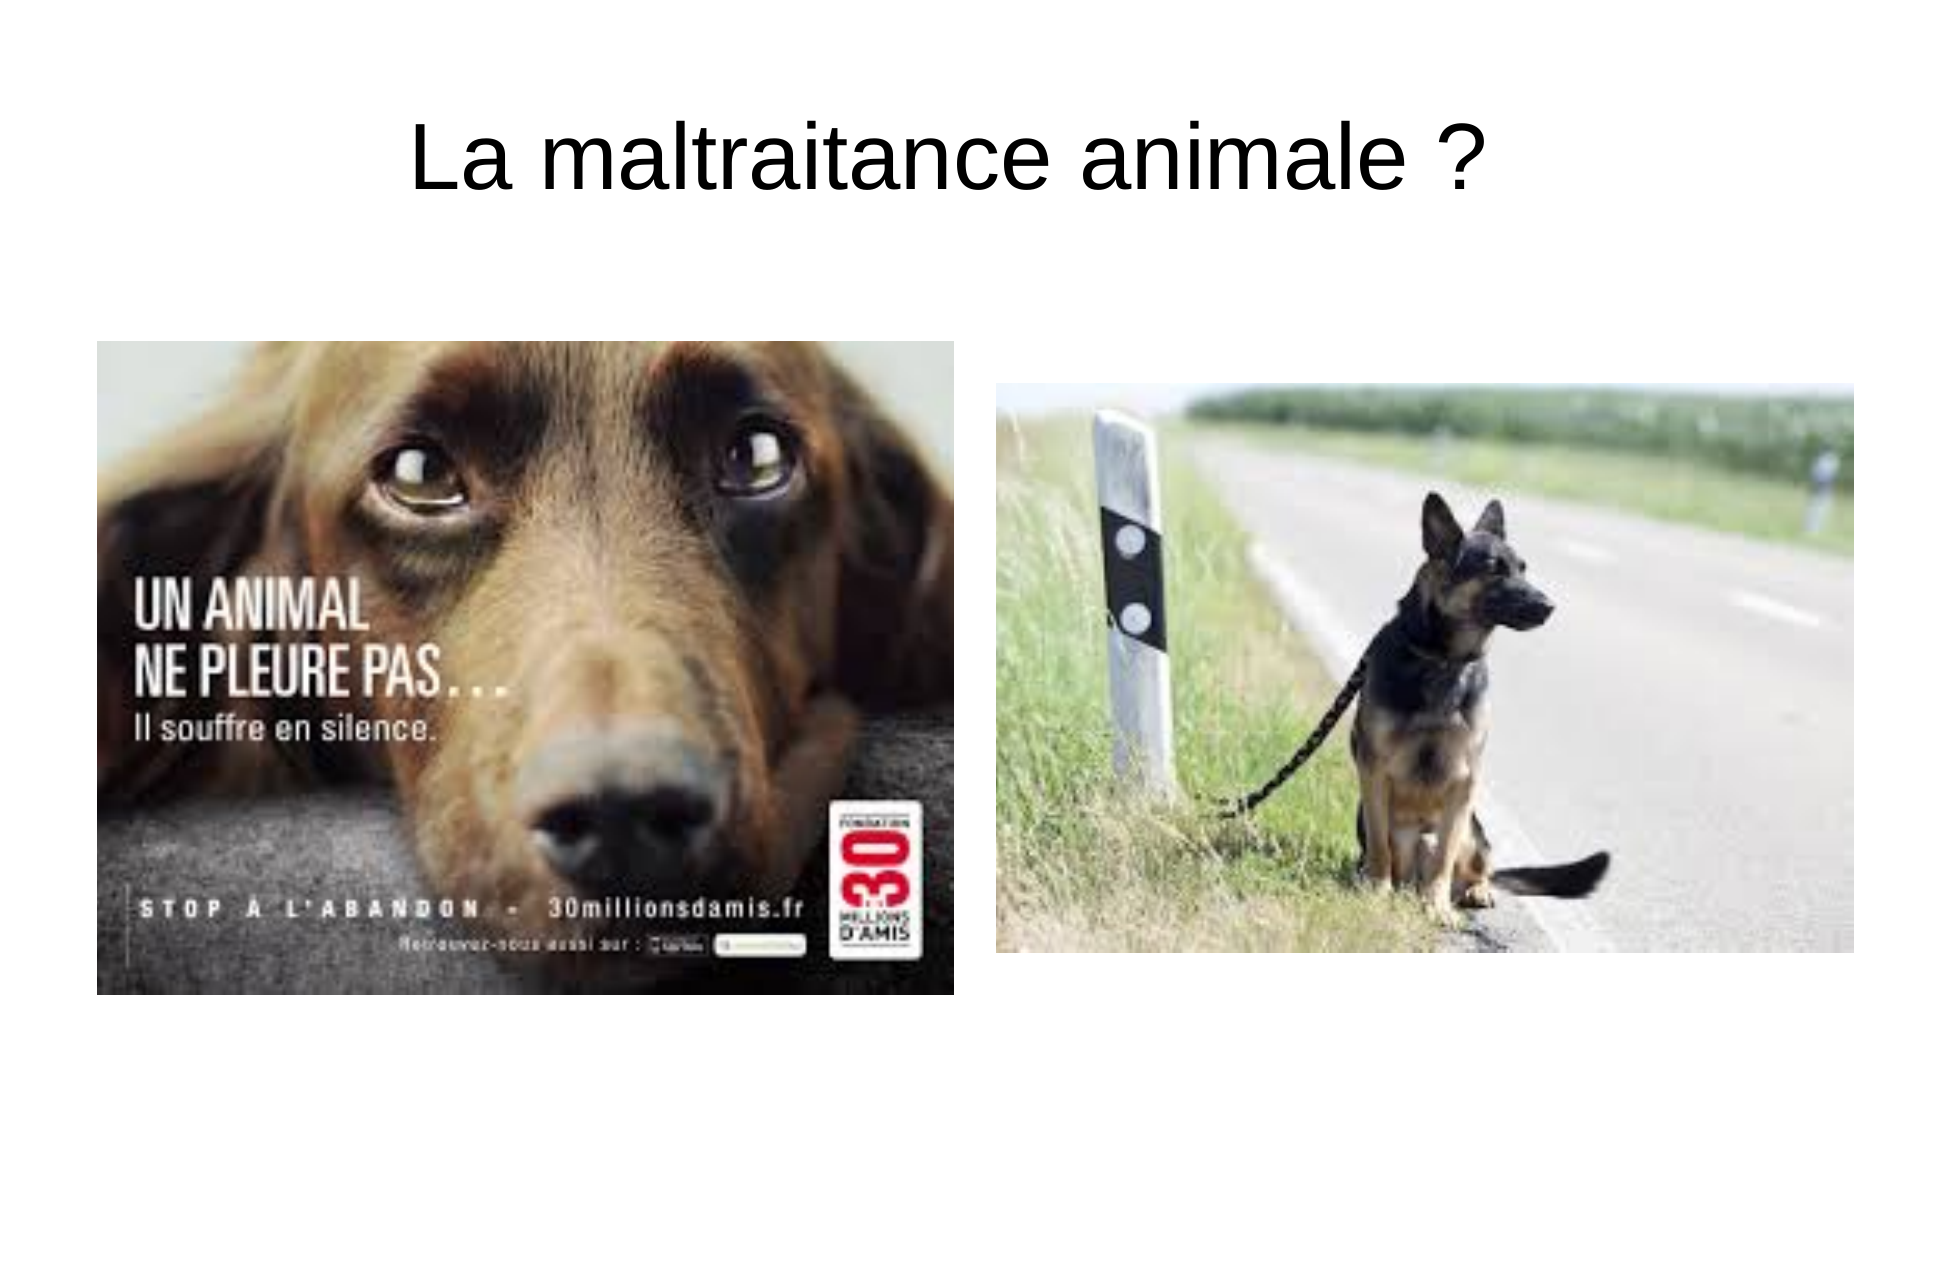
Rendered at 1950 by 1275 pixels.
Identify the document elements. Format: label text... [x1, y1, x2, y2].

title La maltraitance animale ? [97, 50, 1853, 264]
picture [97, 341, 954, 995]
picture [996, 383, 1854, 953]
